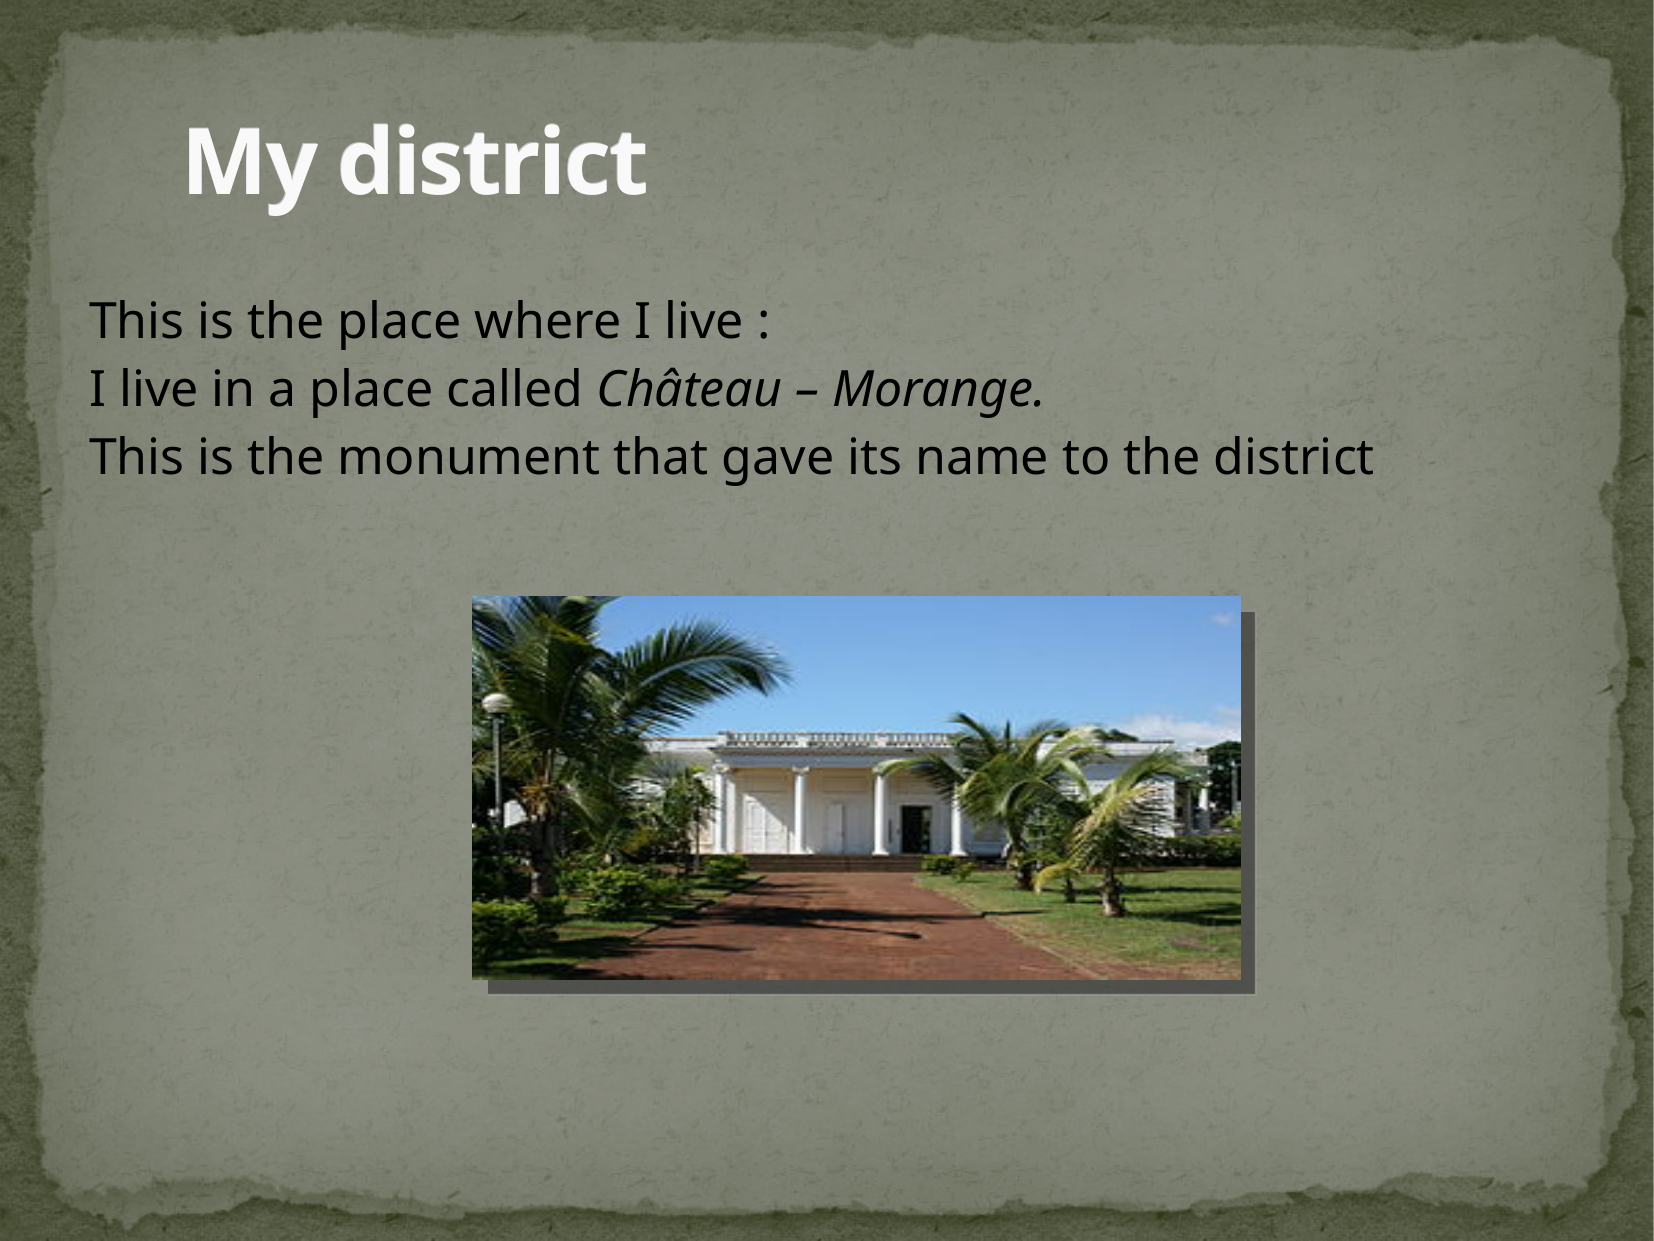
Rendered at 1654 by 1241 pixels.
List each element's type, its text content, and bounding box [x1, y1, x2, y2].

title My district [165, 64, 709, 222]
picture [472, 596, 1241, 980]
text_box This is the place where I live : I live in a place called Château – Morange. This is the monument that gave its name to the district [0, 277, 1465, 404]
